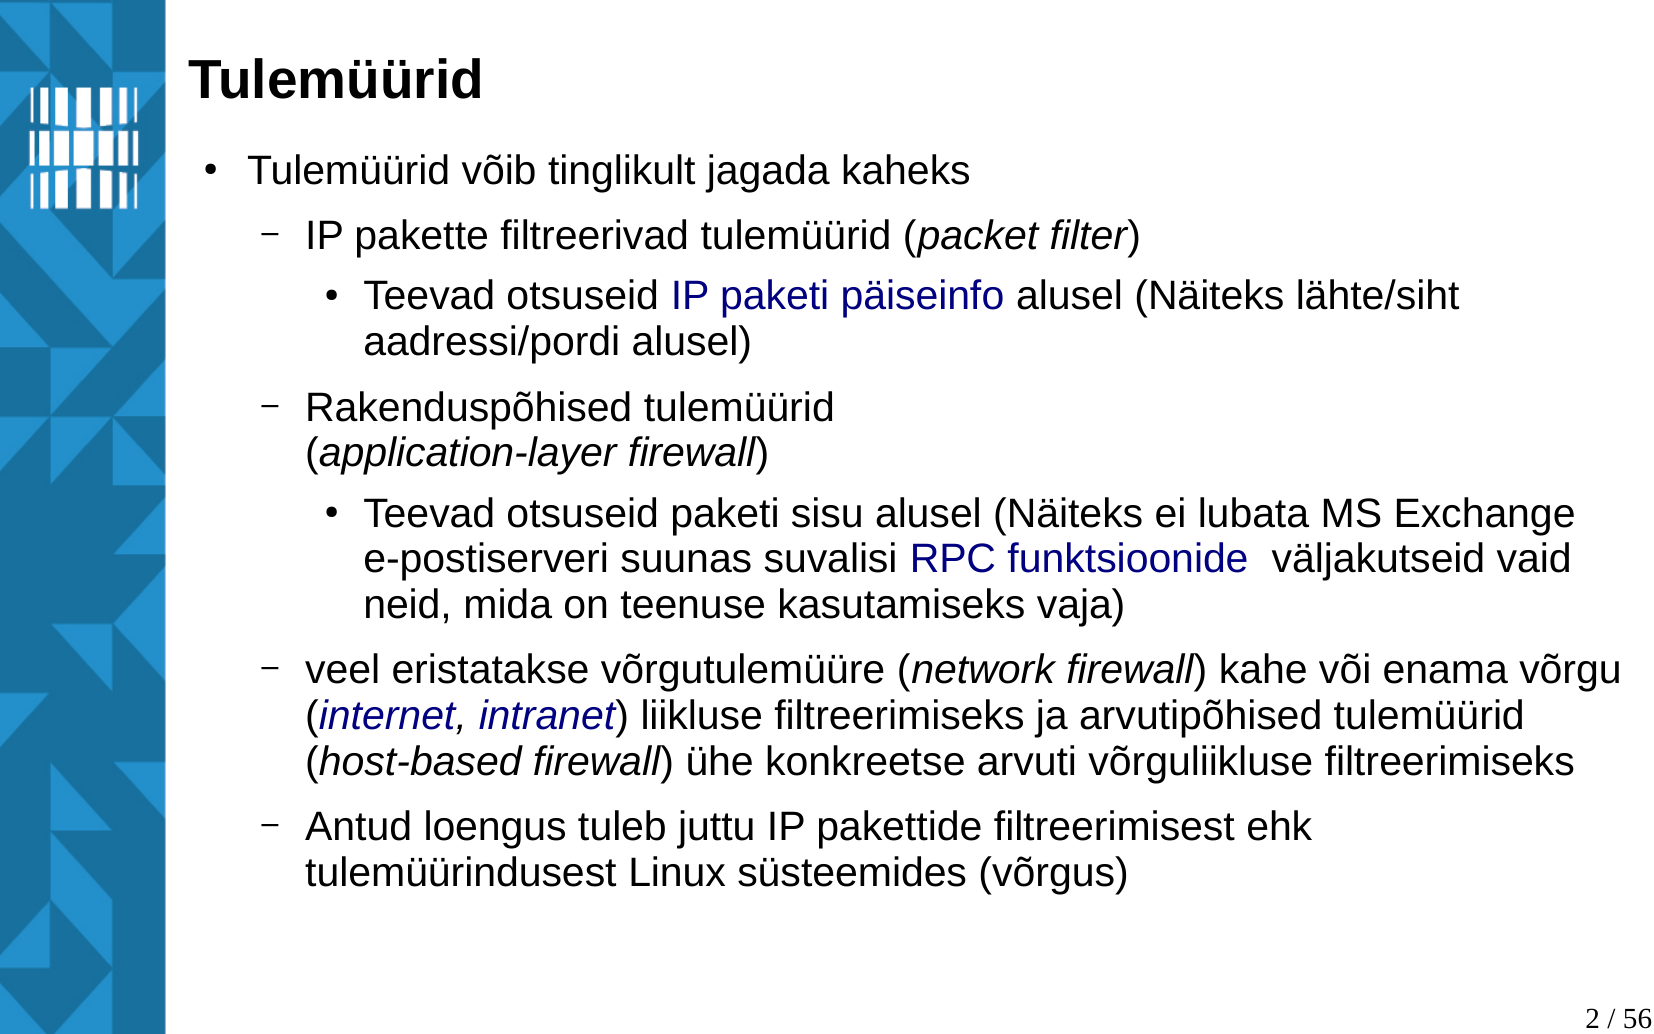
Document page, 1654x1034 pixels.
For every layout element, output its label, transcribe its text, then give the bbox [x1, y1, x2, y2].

list Tulemüürid võib tinglikult jagada kaheks IP pakette filtreerivad tulemüürid (packet filter) Teevad otsuseid IP paketi päiseinfo alusel (Näiteks lähte/siht aadressi/pordi alusel) Rakenduspõhised tulemüürid (application-layer firewall) Teevad otsuseid paketi sisu alusel (Näiteks ei lubata MS Exchange e-postiserveri suunas suvalisi RPC funktsioonide väljakutseid vaid neid, mida on teenuse kasutamiseks vaja) veel eristatakse võrgutulemüüre (network firewall) kahe või enama võrgu (internet, intranet) liikluse filtreerimiseks ja arvutipõhised tulemüürid (host-based firewall) ühe konkreetse arvuti võrguliikluse filtreerimiseks Antud loengus tuleb juttu IP pakettide filtreerimisest ehk tulemüürindusest Linux süsteemides (võrgus) [188, 147, 1625, 915]
title Tulemüürid [188, 28, 1625, 131]
